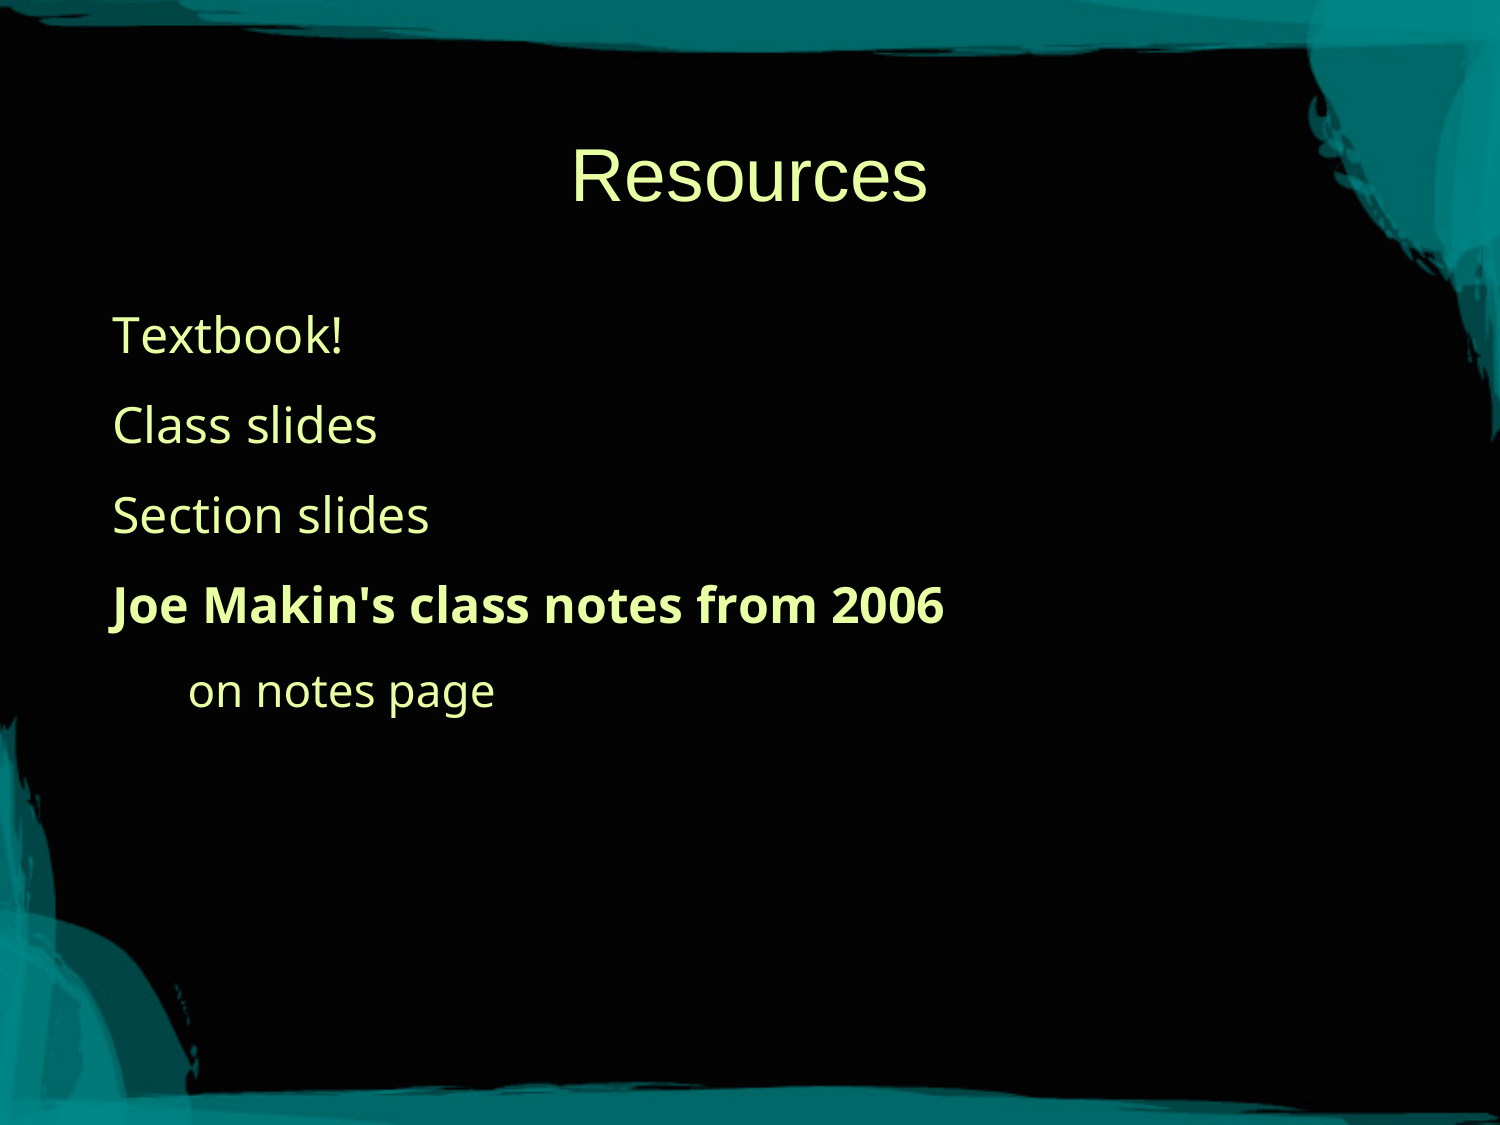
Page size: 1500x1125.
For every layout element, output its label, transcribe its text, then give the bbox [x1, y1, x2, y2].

picture [0, 0, 1500, 1125]
list Textbook! Class slides Section slides Joe Makin's class notes from 2006 on notes page [112, 299, 1388, 986]
title Resources [112, 94, 1388, 256]
